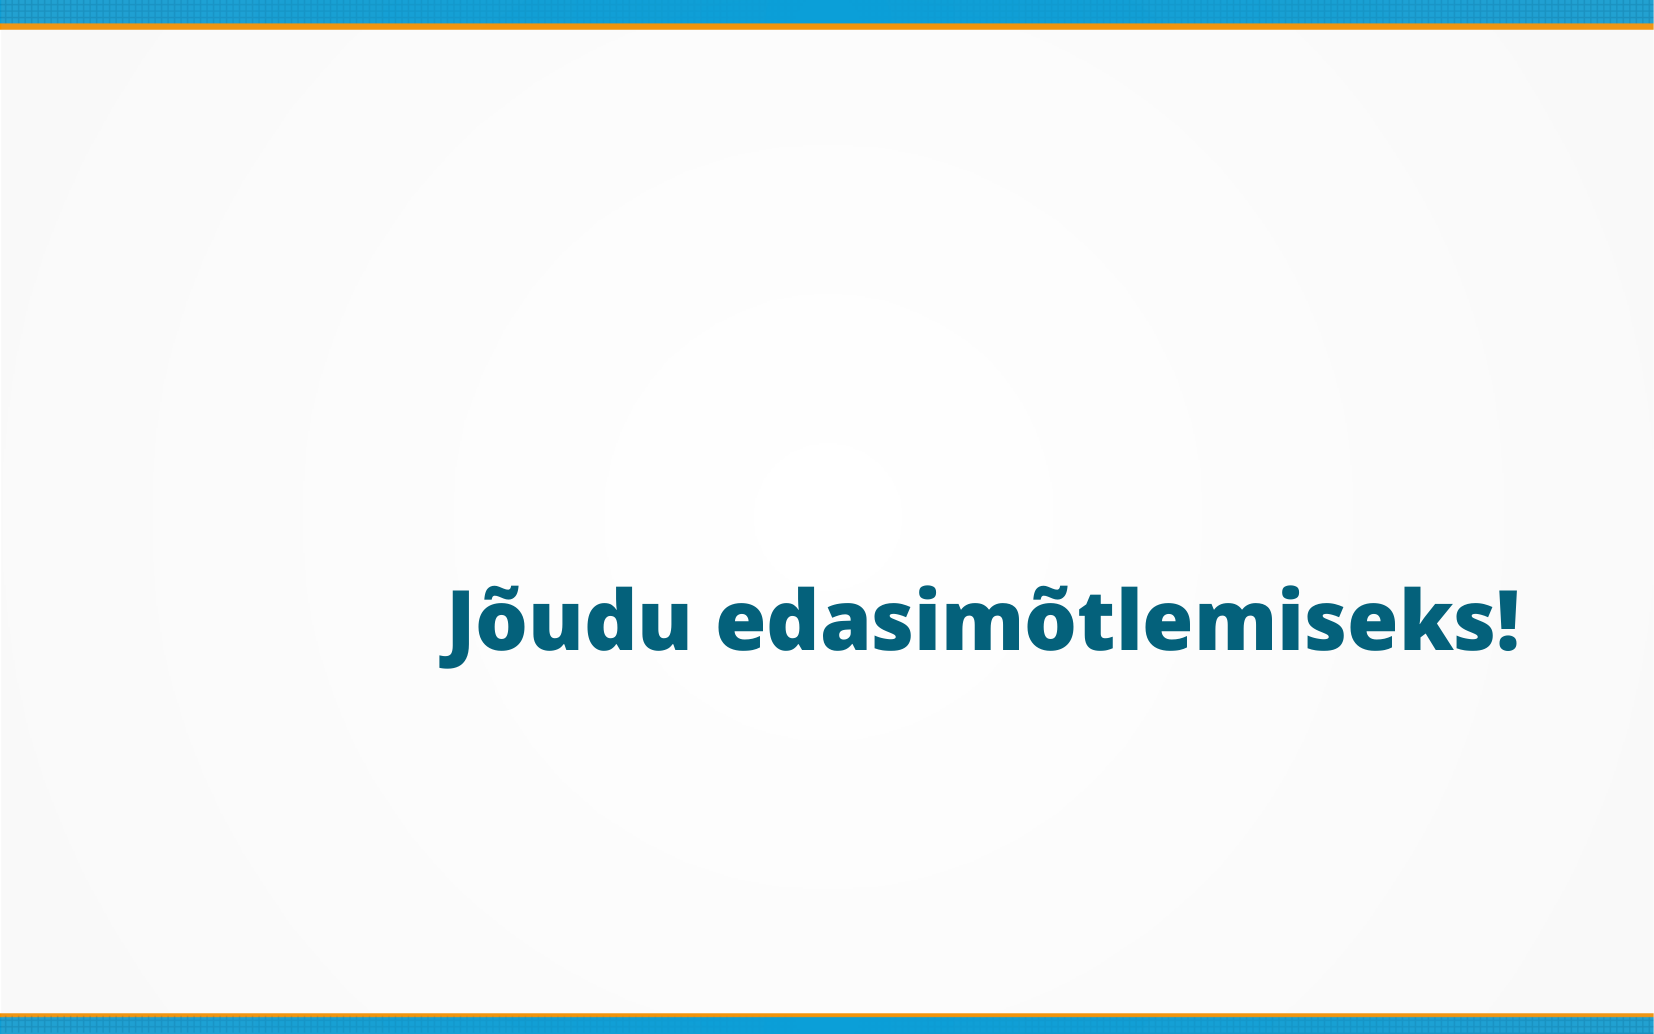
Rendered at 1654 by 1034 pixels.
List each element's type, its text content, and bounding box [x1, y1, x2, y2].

subtitle Jõudu edasimõtlemiseks! [98, 138, 1654, 1034]
picture [0, 0, 1654, 1034]
